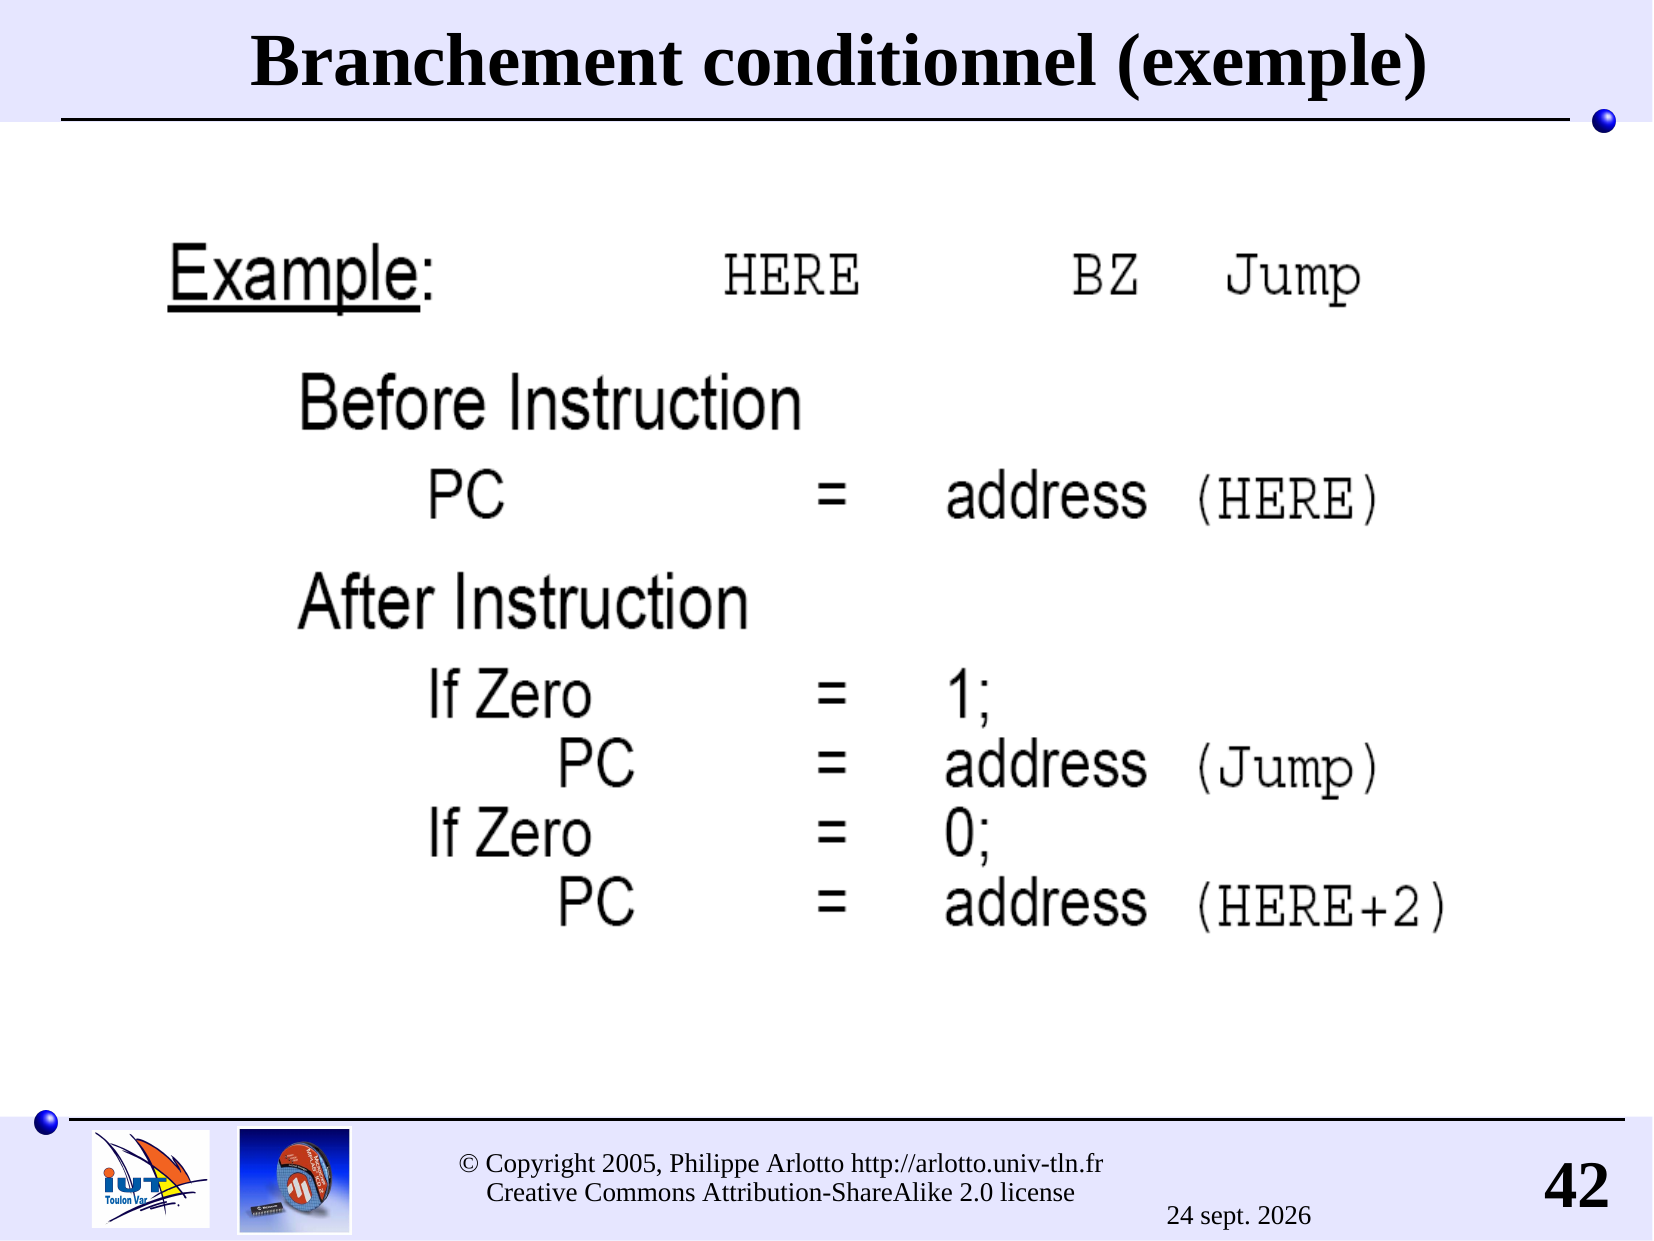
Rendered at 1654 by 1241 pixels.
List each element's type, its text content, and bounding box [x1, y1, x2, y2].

title Branchement conditionnel (exemple) [95, 14, 1585, 107]
picture [107, 206, 1506, 965]
picture [237, 1126, 352, 1235]
